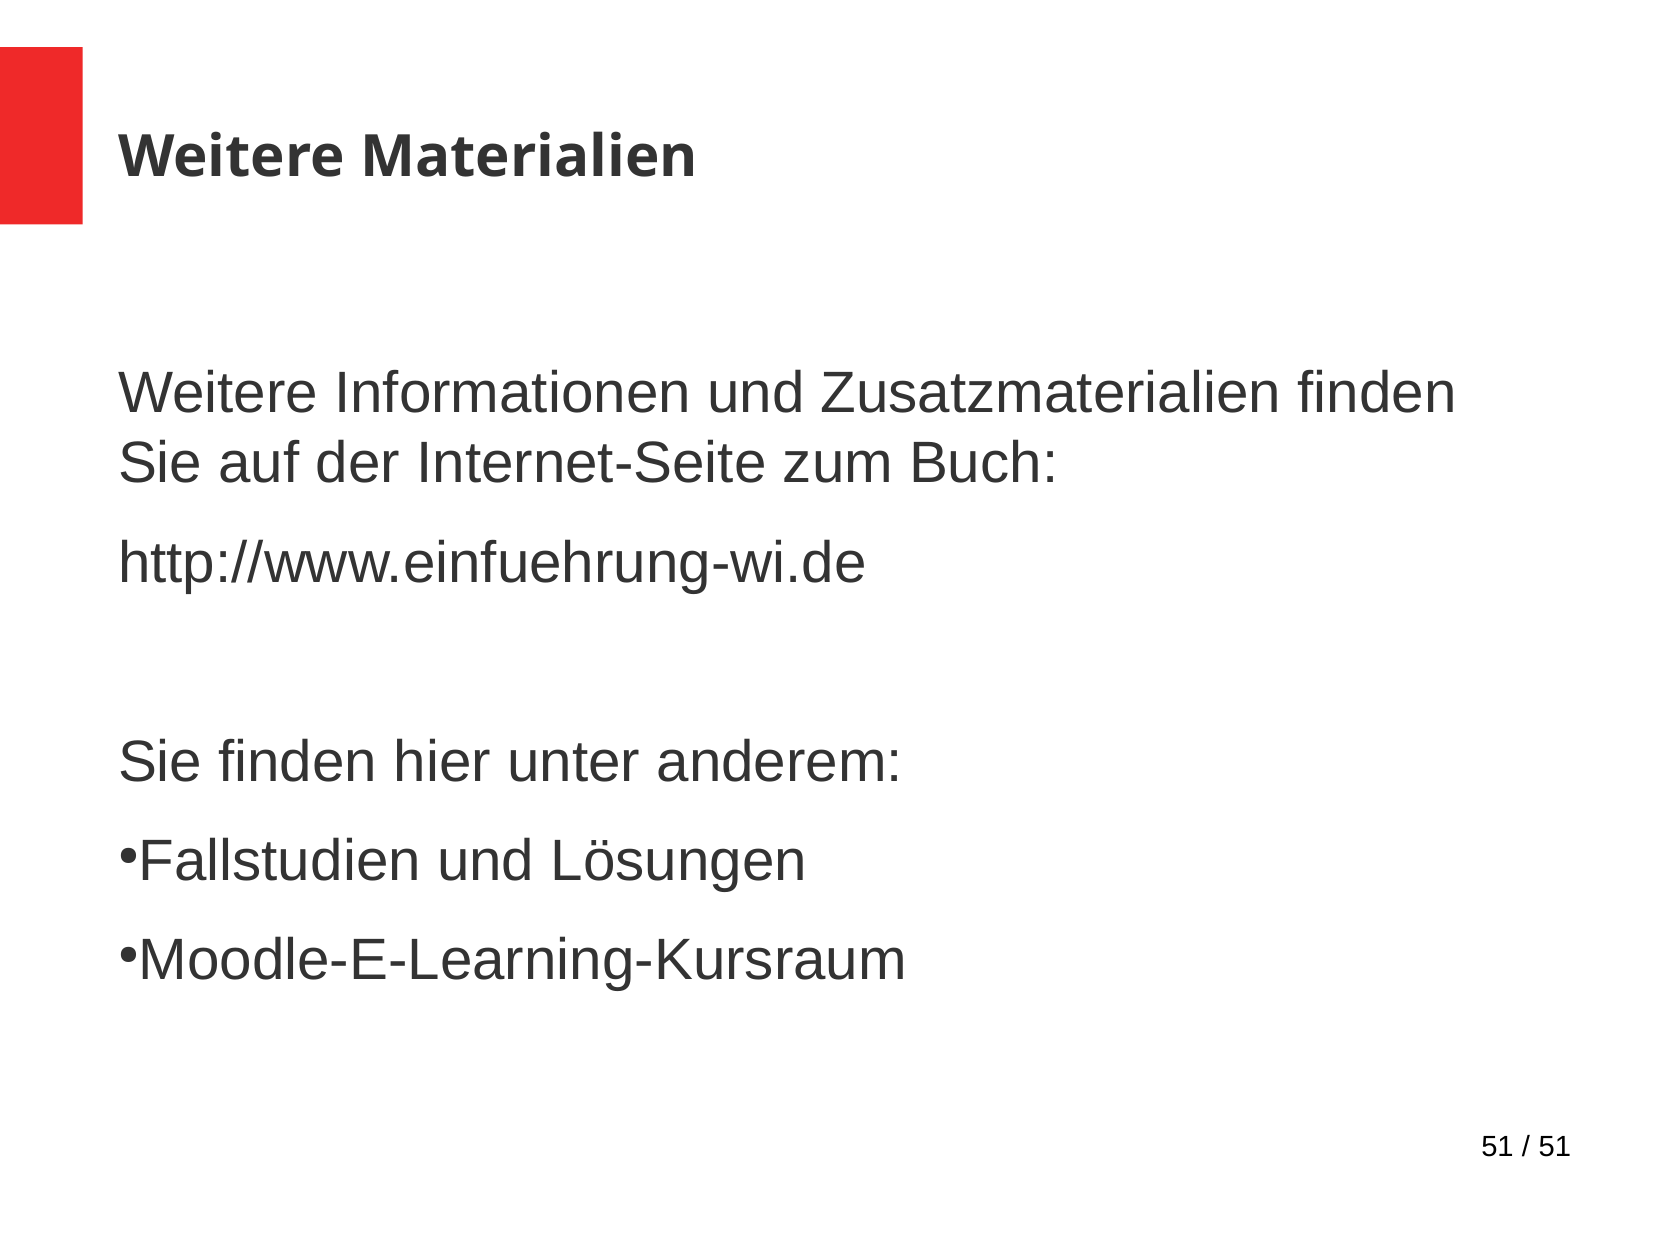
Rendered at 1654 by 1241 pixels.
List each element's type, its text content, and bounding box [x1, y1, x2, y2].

list Weitere Informationen und Zusatzmaterialien finden Sie auf der Internet-Seite zum Buch: http://www.einfuehrung-wi.de Sie finden hier unter anderem: Fallstudien und Lösungen Moodle-E-Learning-Kursraum [118, 354, 1536, 1074]
title Weitere Materialien [118, 49, 1571, 257]
